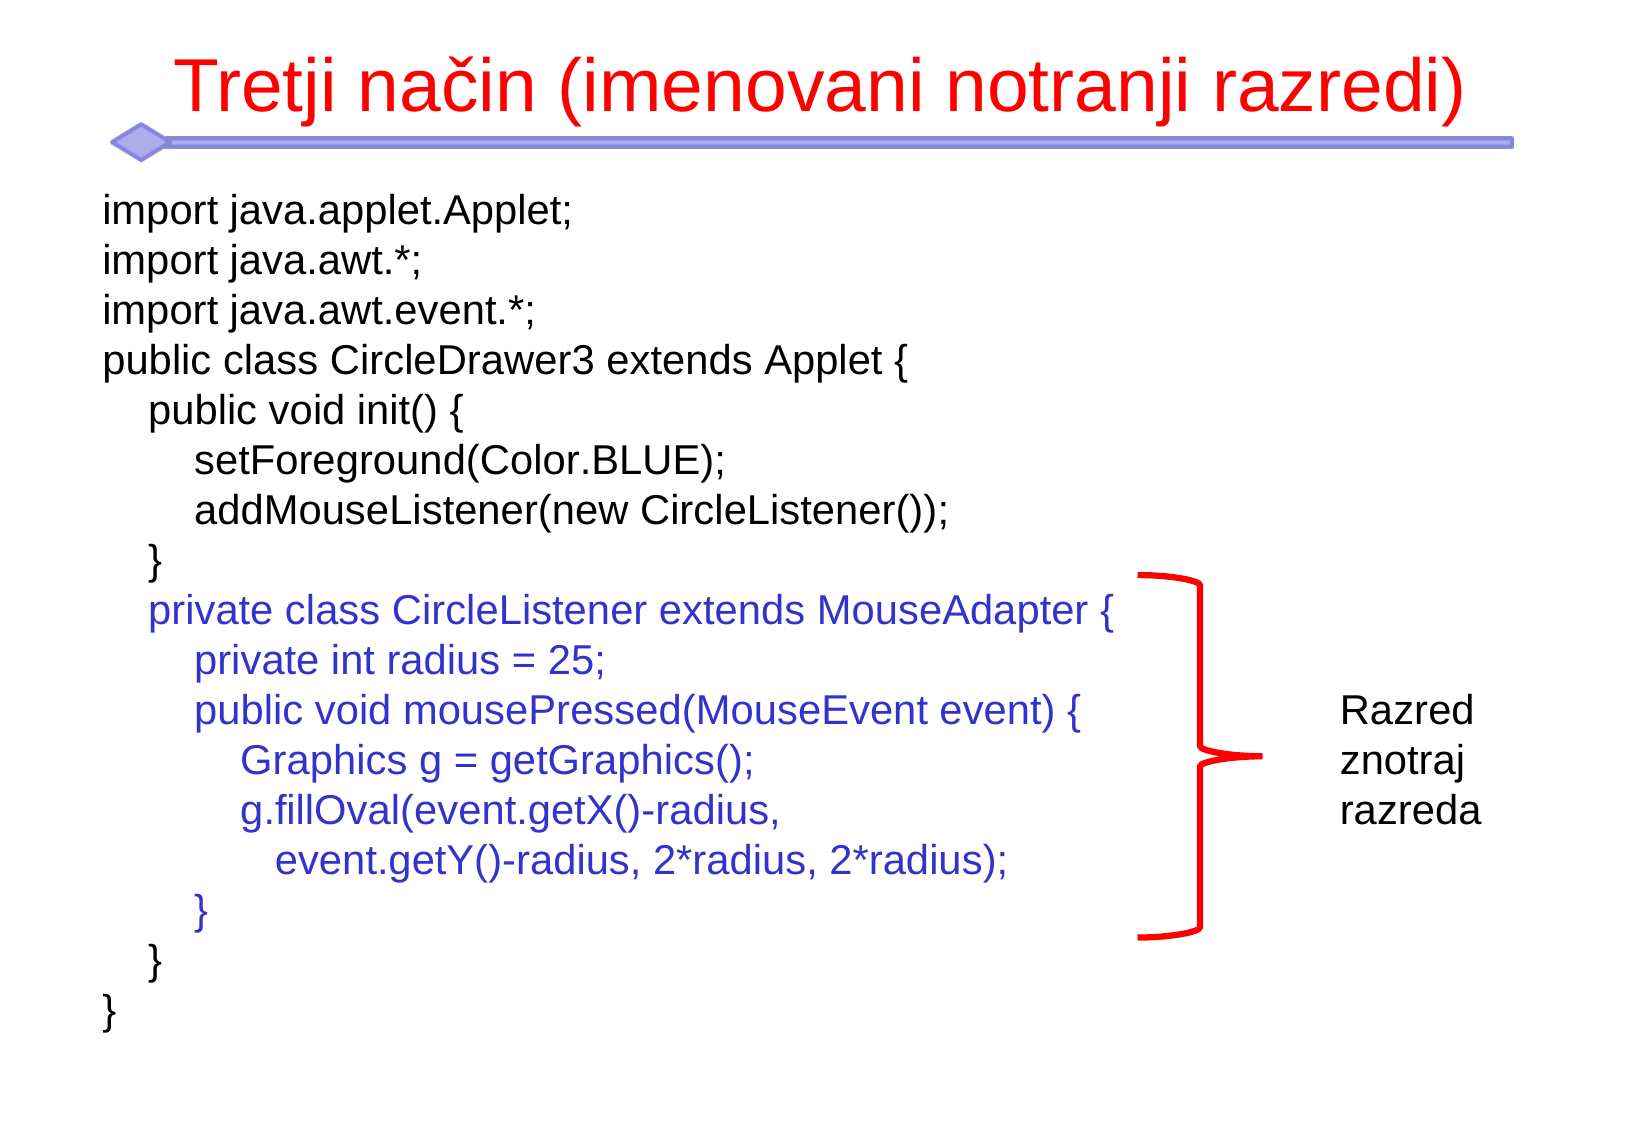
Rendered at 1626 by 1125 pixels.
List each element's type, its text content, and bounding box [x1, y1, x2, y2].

text_box Razred znotraj razreda [1325, 675, 1626, 841]
picture [109, 121, 1515, 163]
title Tretji način (imenovani notranji razredi) [125, 24, 1516, 138]
text_box import java.applet.Applet; import java.awt.*; import java.awt.event.*; public class CircleDrawer3 extends Applet { public void init() { setForeground(Color.BLUE); addMouseListener(new CircleListener()); } private class CircleListener extends MouseAdapter { private int radius = 25; public void mousePressed(MouseEvent event) { Graphics g = getGraphics(); g.fillOval(event.getX()-radius, event.getY()-radius, 2*radius, 2*radius); } } } [87, 174, 1550, 1041]
text_box [1137, 575, 1263, 938]
